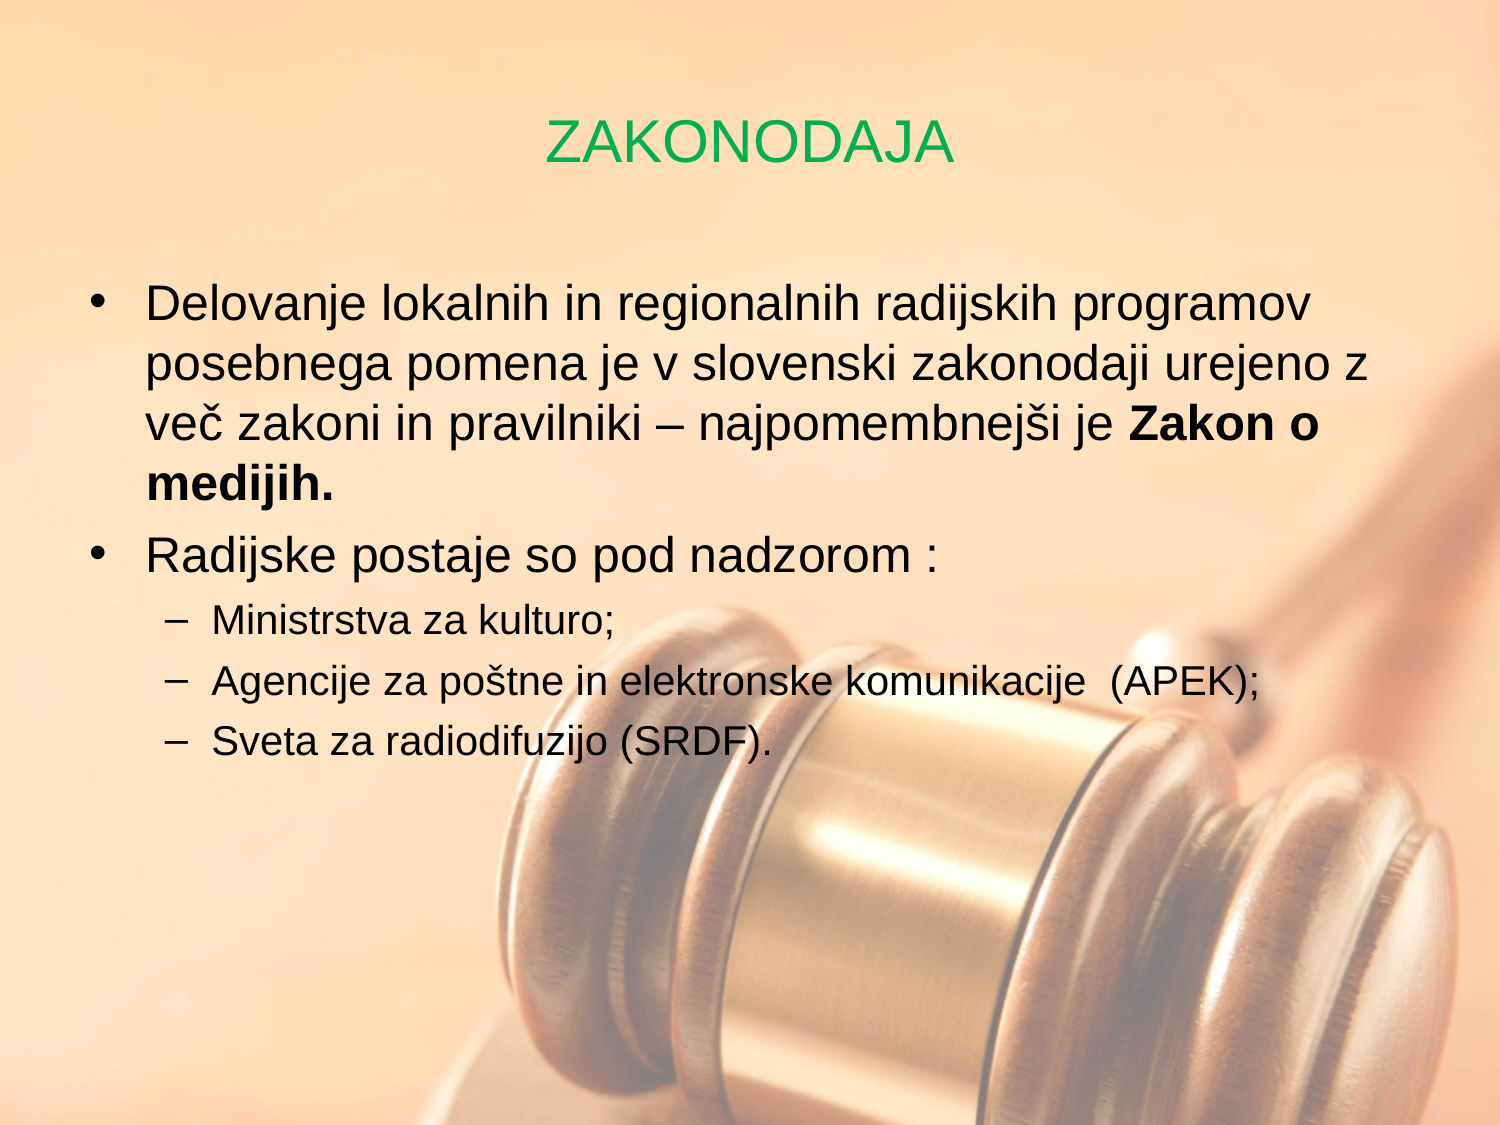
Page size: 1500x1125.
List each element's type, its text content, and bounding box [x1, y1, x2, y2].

picture [0, 0, 1500, 1125]
text_box ZAKONODAJA [75, 21, 1426, 257]
text_box Delovanje lokalnih in regionalnih radijskih programov posebnega pomena je v slovenski zakonodaji urejeno z več zakoni in pravilniki – najpomembnejši je Zakon o medijih. Radijske postaje so pod nadzorom : Ministrstva za kulturo; Agencije za poštne in elektronske komunikacije (APEK); Sveta za radiodifuzijo (SRDF). [75, 262, 1426, 1005]
